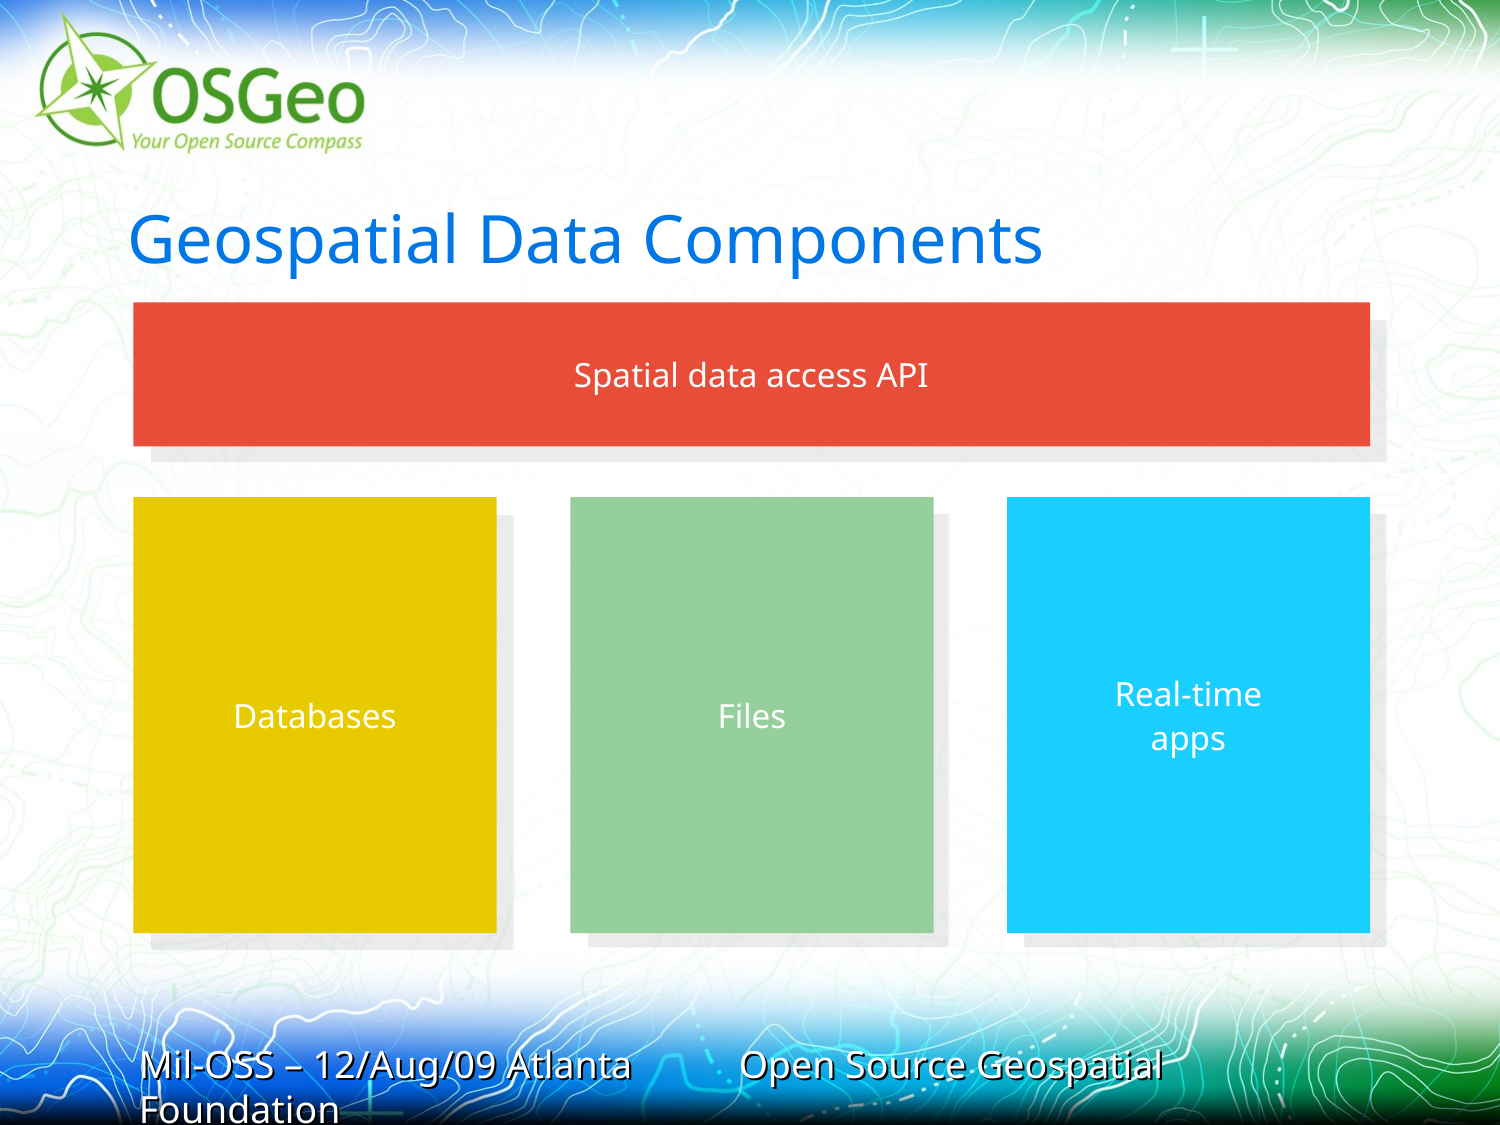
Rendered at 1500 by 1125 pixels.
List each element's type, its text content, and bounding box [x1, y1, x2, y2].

picture [234, 1107, 244, 1121]
text_box [570, 736, 934, 934]
picture [212, 1107, 223, 1125]
picture [301, 1107, 311, 1121]
picture [0, 0, 1500, 1125]
title Geospatial Data Components [112, 179, 1388, 296]
text_box Spatial data access API [133, 354, 1371, 395]
text_box [1007, 497, 1371, 673]
picture [325, 1107, 336, 1125]
text_box [133, 395, 1371, 447]
text_box Databases [133, 695, 497, 736]
picture [165, 1107, 175, 1121]
picture [257, 1115, 265, 1121]
text_box [570, 497, 934, 695]
text_box [1007, 758, 1371, 934]
text_box Files [570, 695, 934, 736]
text_box [133, 497, 497, 695]
text_box Real-time apps [1007, 673, 1371, 758]
text_box [133, 736, 497, 934]
text_box [133, 302, 1371, 354]
